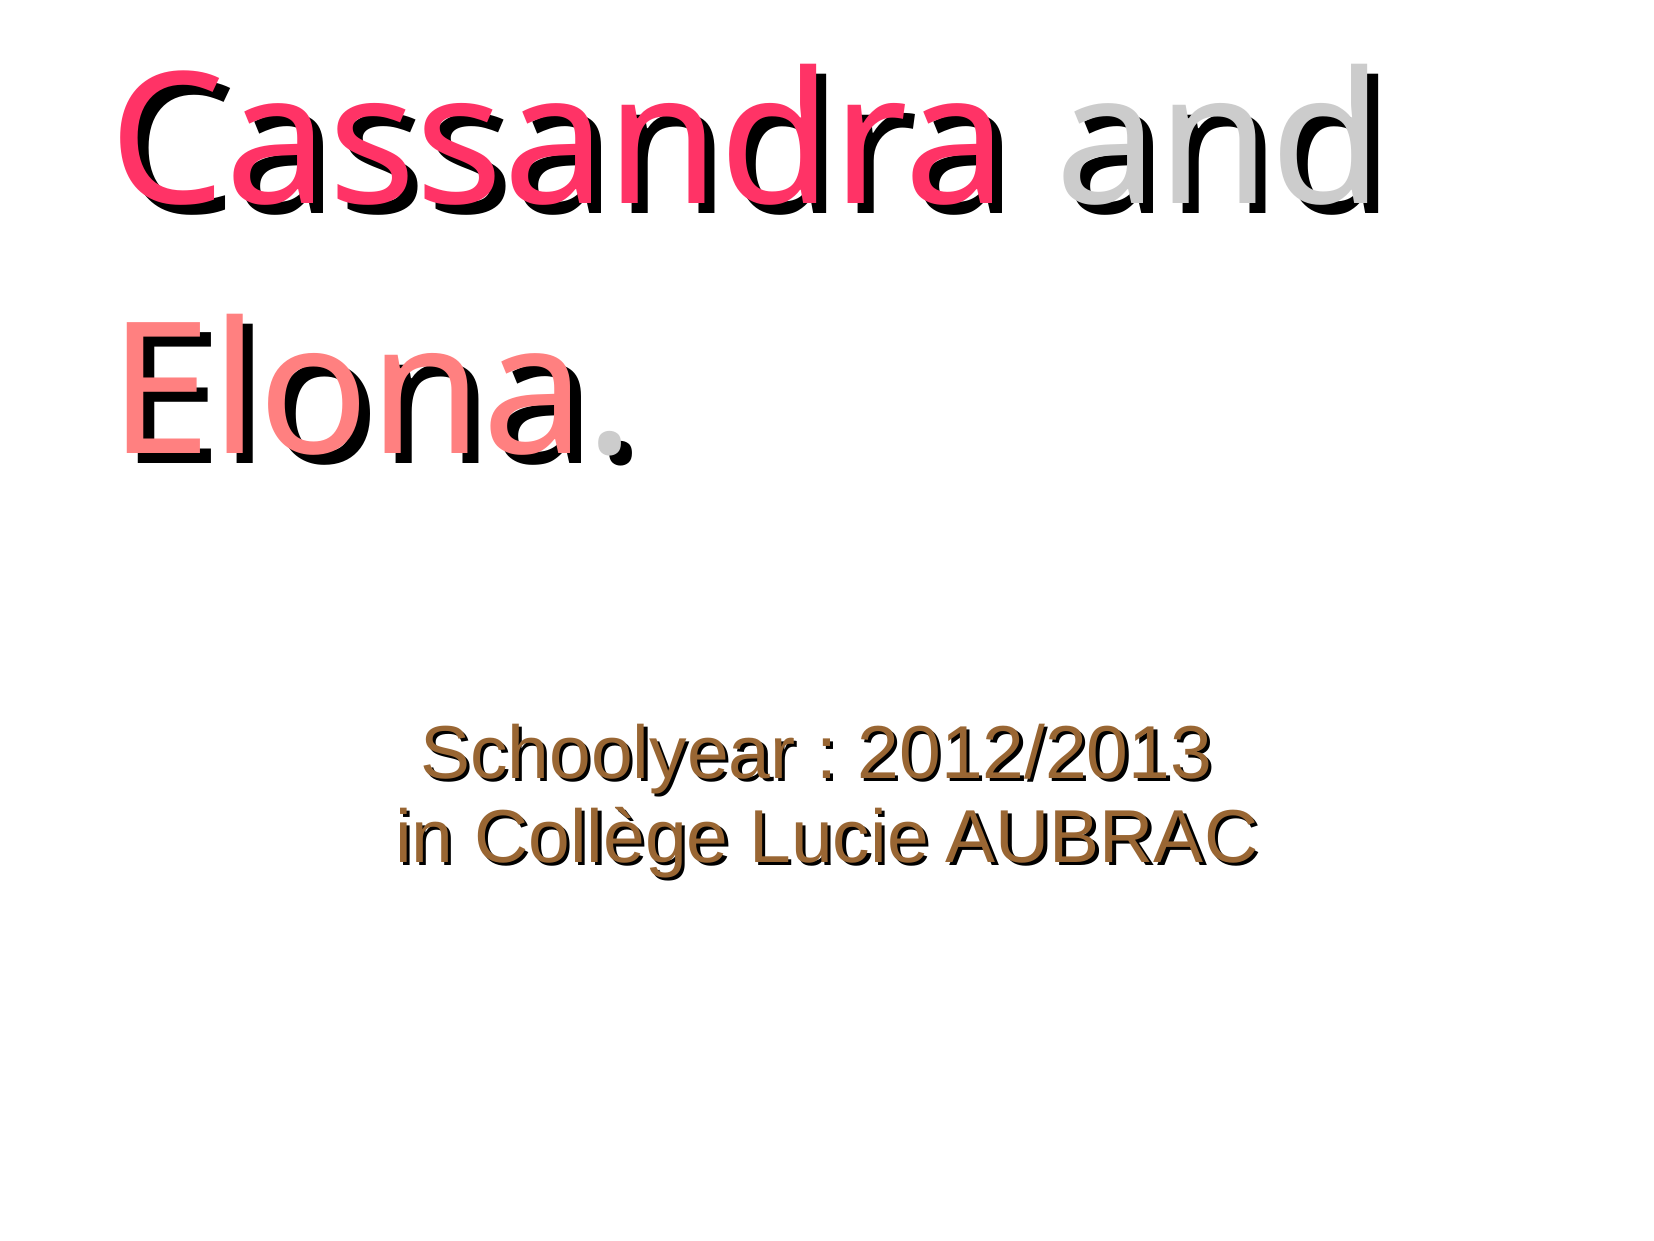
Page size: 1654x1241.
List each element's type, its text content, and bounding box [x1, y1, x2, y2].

text_box Schoolyear : 2012/2013 in Collège Lucie AUBRAC [0, 703, 1654, 886]
text_box Cassandra and Elona. [47, 0, 1571, 526]
